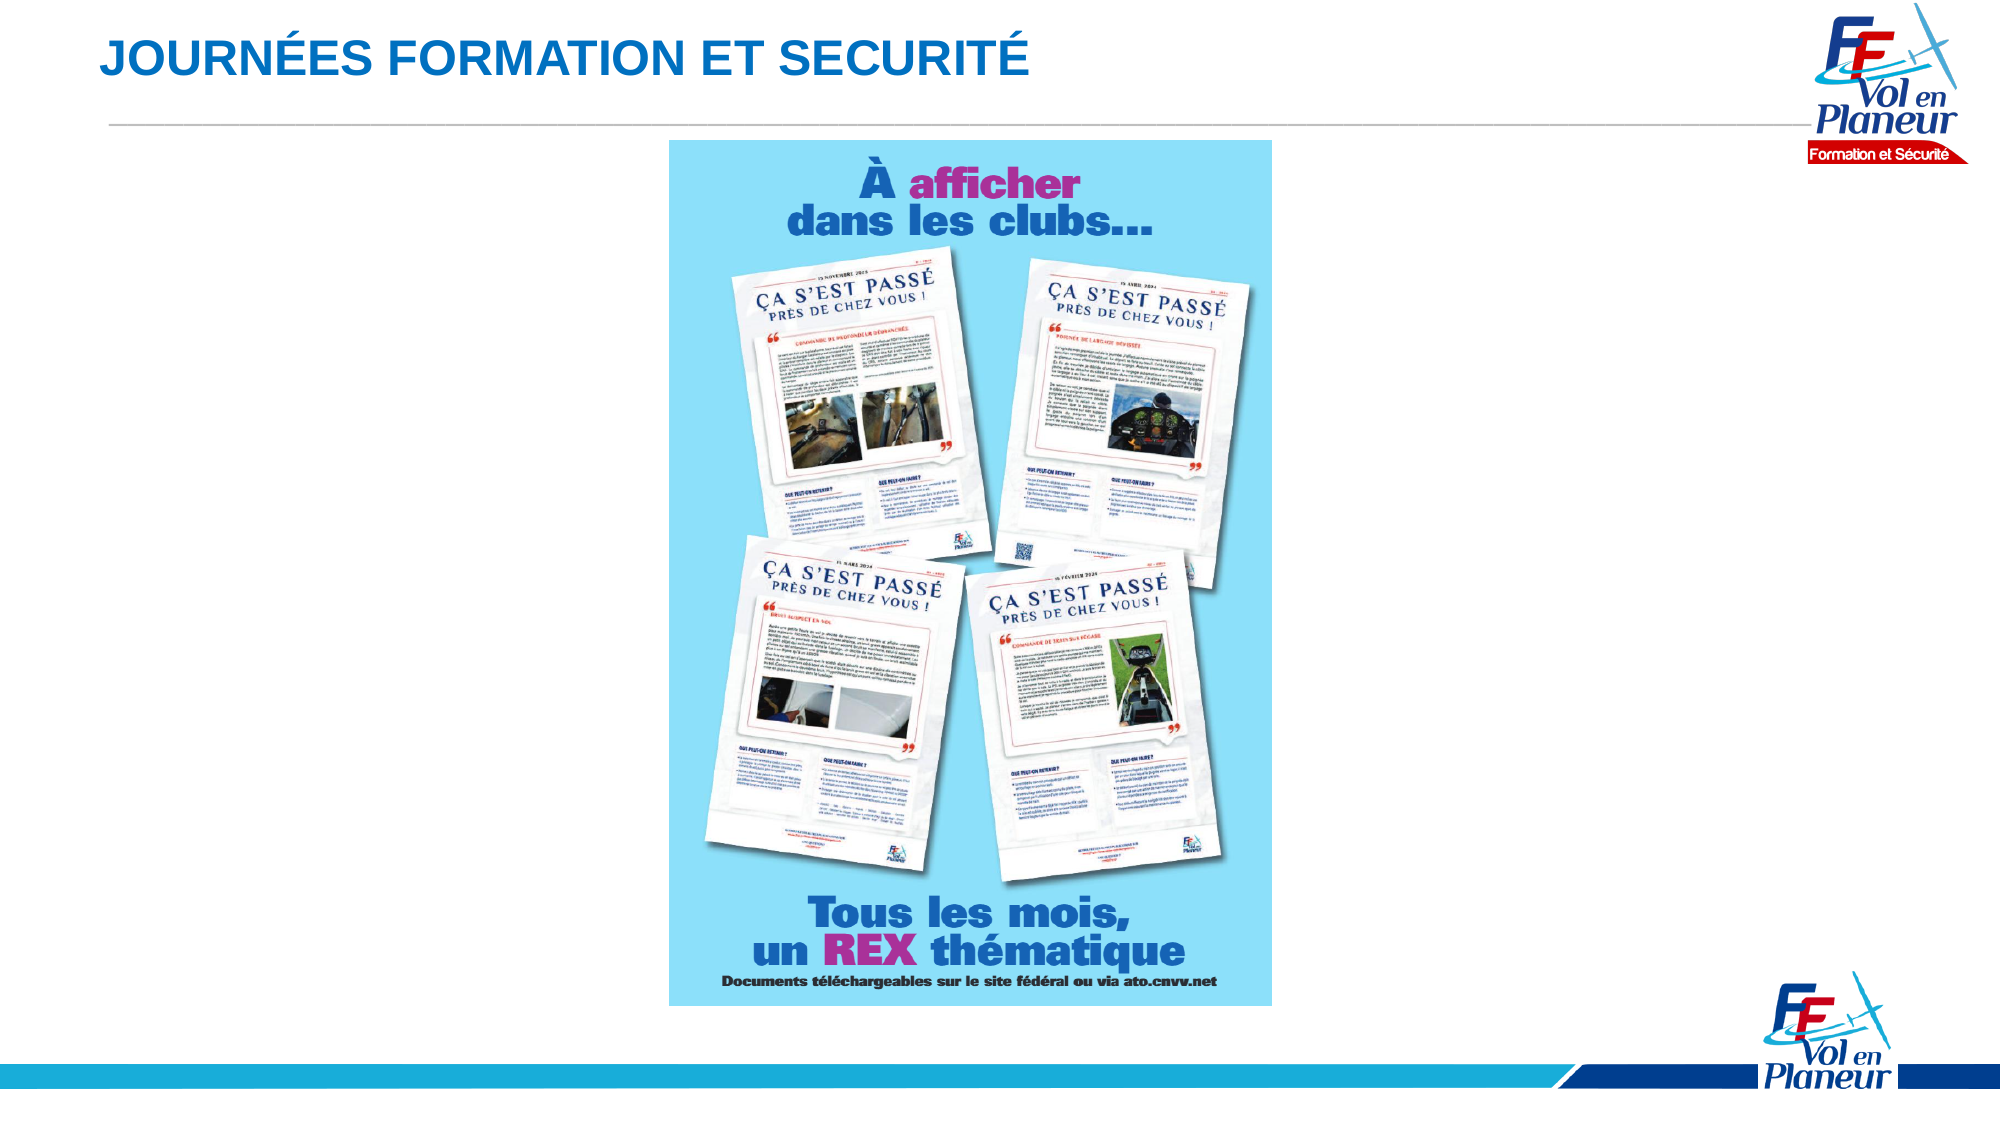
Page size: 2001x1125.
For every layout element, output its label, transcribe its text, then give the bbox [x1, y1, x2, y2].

picture [0, 140, 2000, 1125]
list JOURNÉES FORMATION ET SECURITÉ [70, 24, 1547, 93]
picture [1759, 2, 2000, 165]
